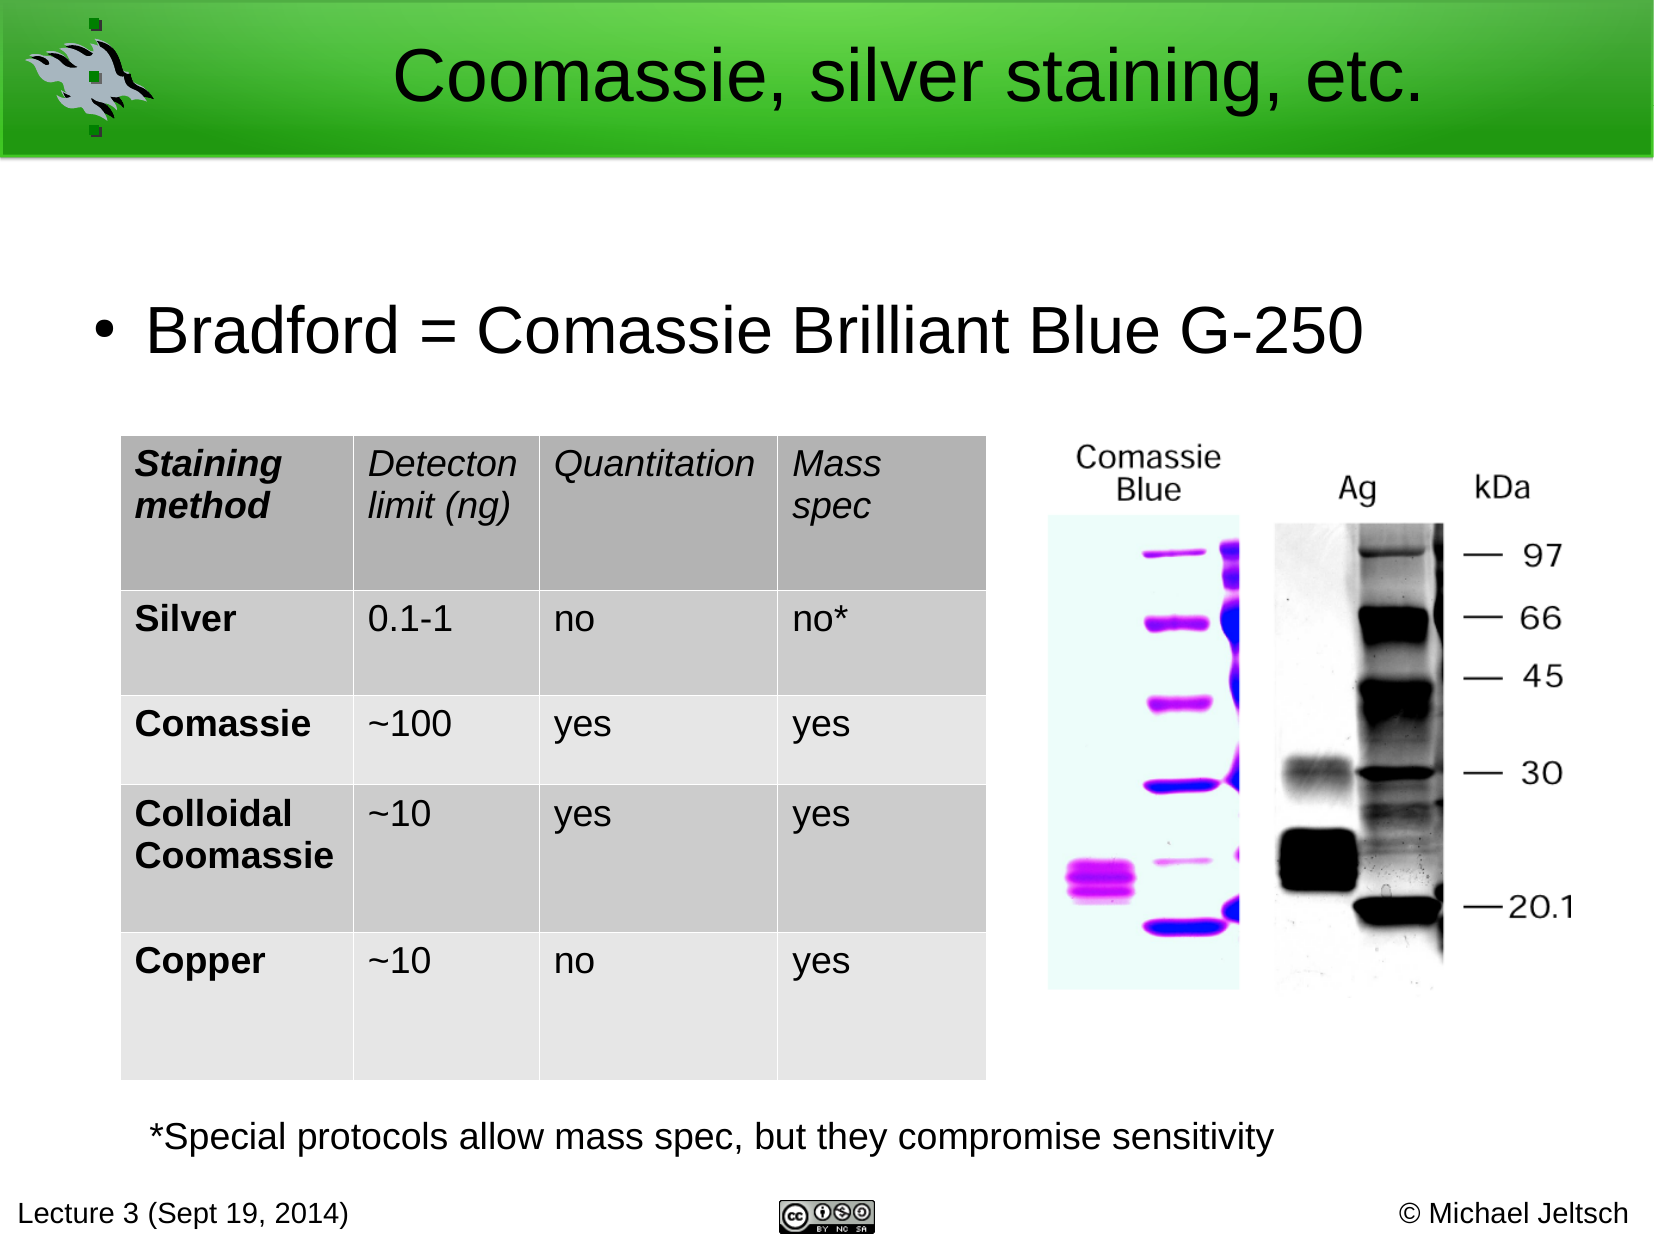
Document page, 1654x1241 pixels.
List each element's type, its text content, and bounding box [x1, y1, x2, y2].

table_cell yes [778, 696, 986, 784]
list Bradford = Comassie Brilliant Blue G-250 [74, 293, 1564, 1013]
table_header Detecton limit (ng) [354, 436, 539, 590]
table_cell yes [778, 785, 986, 932]
table_header Mass spec [778, 436, 986, 590]
table_cell ~100 [354, 696, 539, 784]
picture [779, 1200, 875, 1234]
table_cell yes [540, 785, 777, 932]
table_cell Colloidal Coomassie [121, 785, 353, 932]
table_cell yes [540, 696, 777, 784]
table_cell ~10 [354, 785, 539, 932]
table_header Staining method [121, 436, 353, 590]
table_cell yes [778, 933, 986, 1080]
picture [1047, 434, 1571, 999]
table_cell ~10 [354, 933, 539, 1080]
title Coomassie, silver staining, etc. [289, 30, 1531, 121]
text_box *Special protocols allow mass spec, but they compromise sensitivity [134, 1107, 1292, 1165]
table_header Quantitation [540, 436, 777, 590]
table_cell no* [778, 591, 986, 695]
table_cell 0.1-1 [354, 591, 539, 695]
table_cell Comassie [121, 696, 353, 784]
table_cell Silver [121, 591, 353, 695]
table_cell no [540, 591, 777, 695]
table_cell no [540, 933, 777, 1080]
table_cell Copper [121, 933, 353, 1080]
